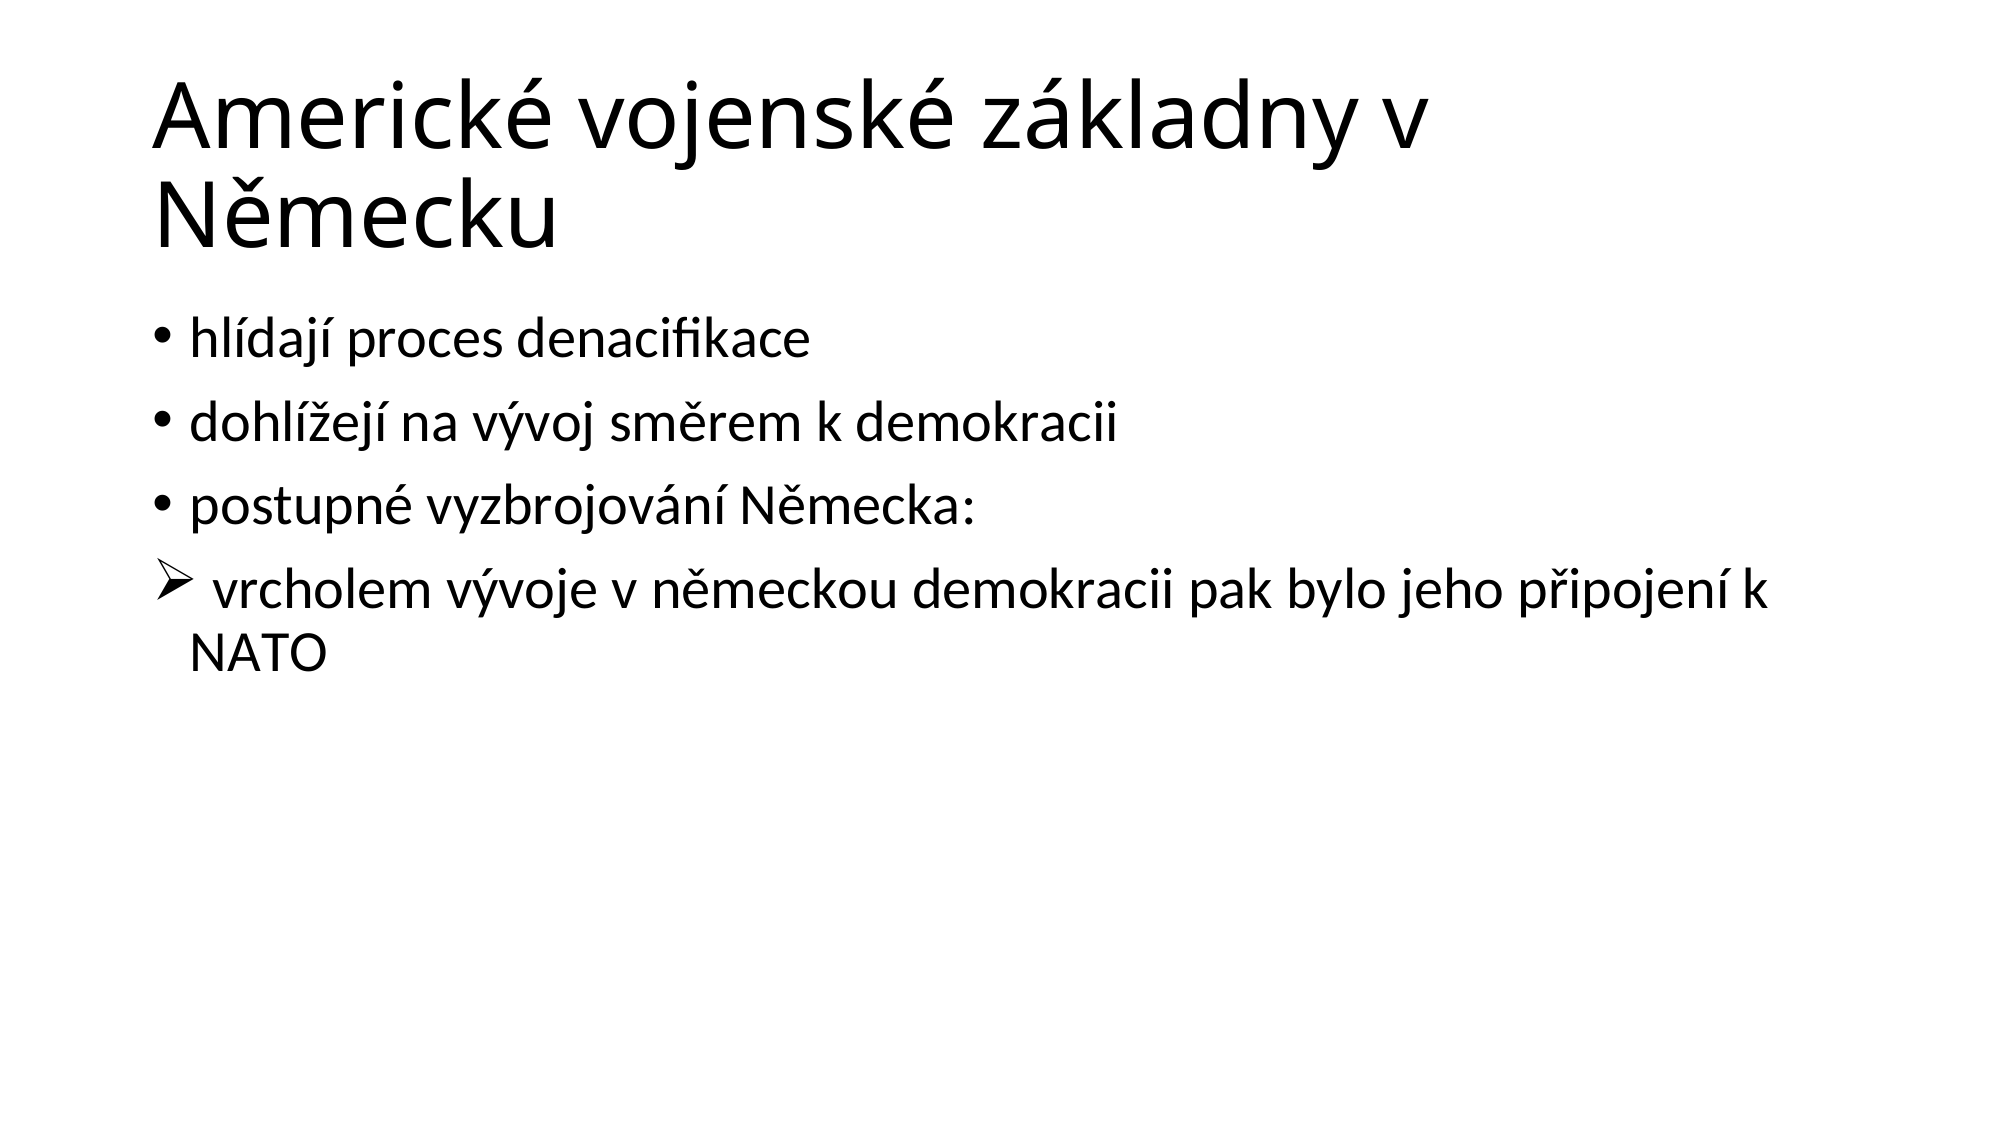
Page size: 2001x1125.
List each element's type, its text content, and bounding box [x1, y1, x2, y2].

list hlídají proces denacifikace dohlížejí na vývoj směrem k demokracii postupné vyzbrojování Německa: vrcholem vývoje v německou demokracii pak bylo jeho připojení k NATO [137, 299, 1863, 1014]
title Americké vojenské základny v Německu [137, 59, 1863, 278]
